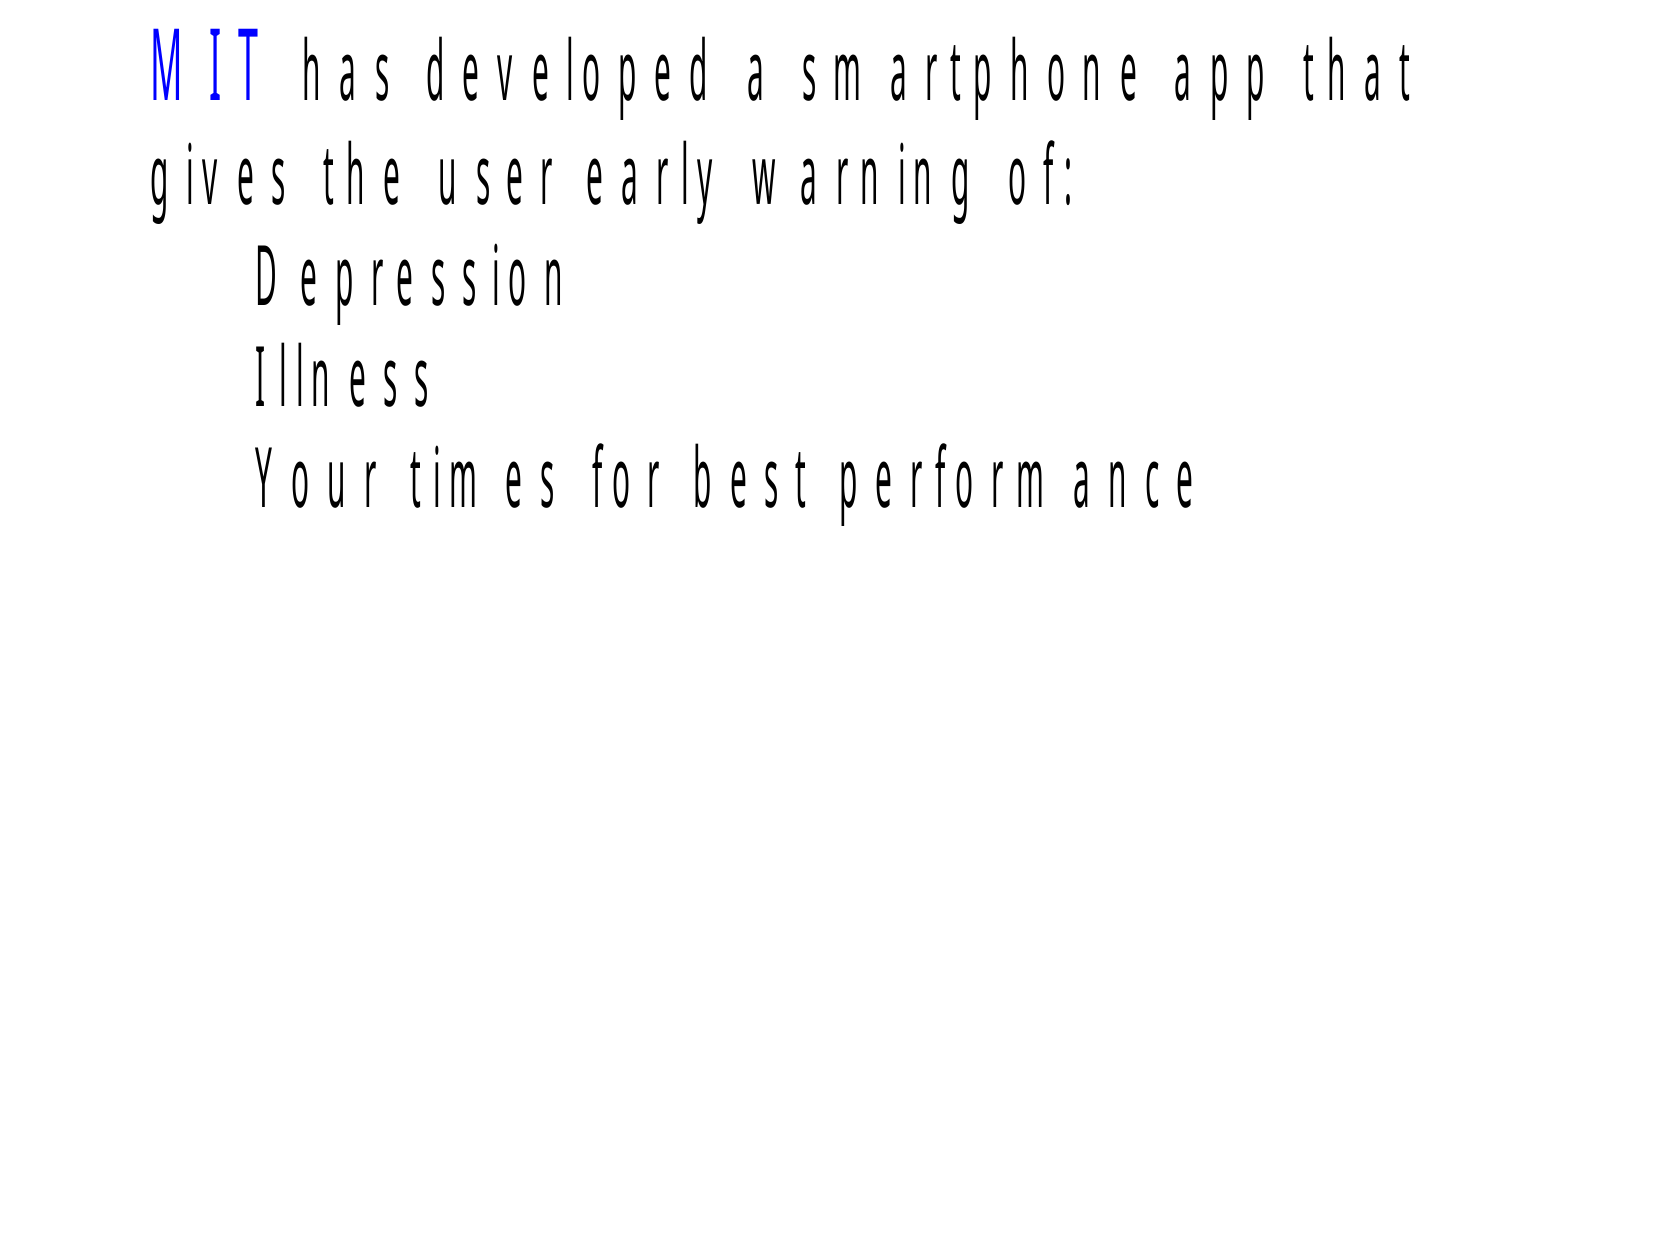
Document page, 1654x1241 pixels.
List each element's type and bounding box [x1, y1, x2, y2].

picture [150, 0, 1576, 526]
